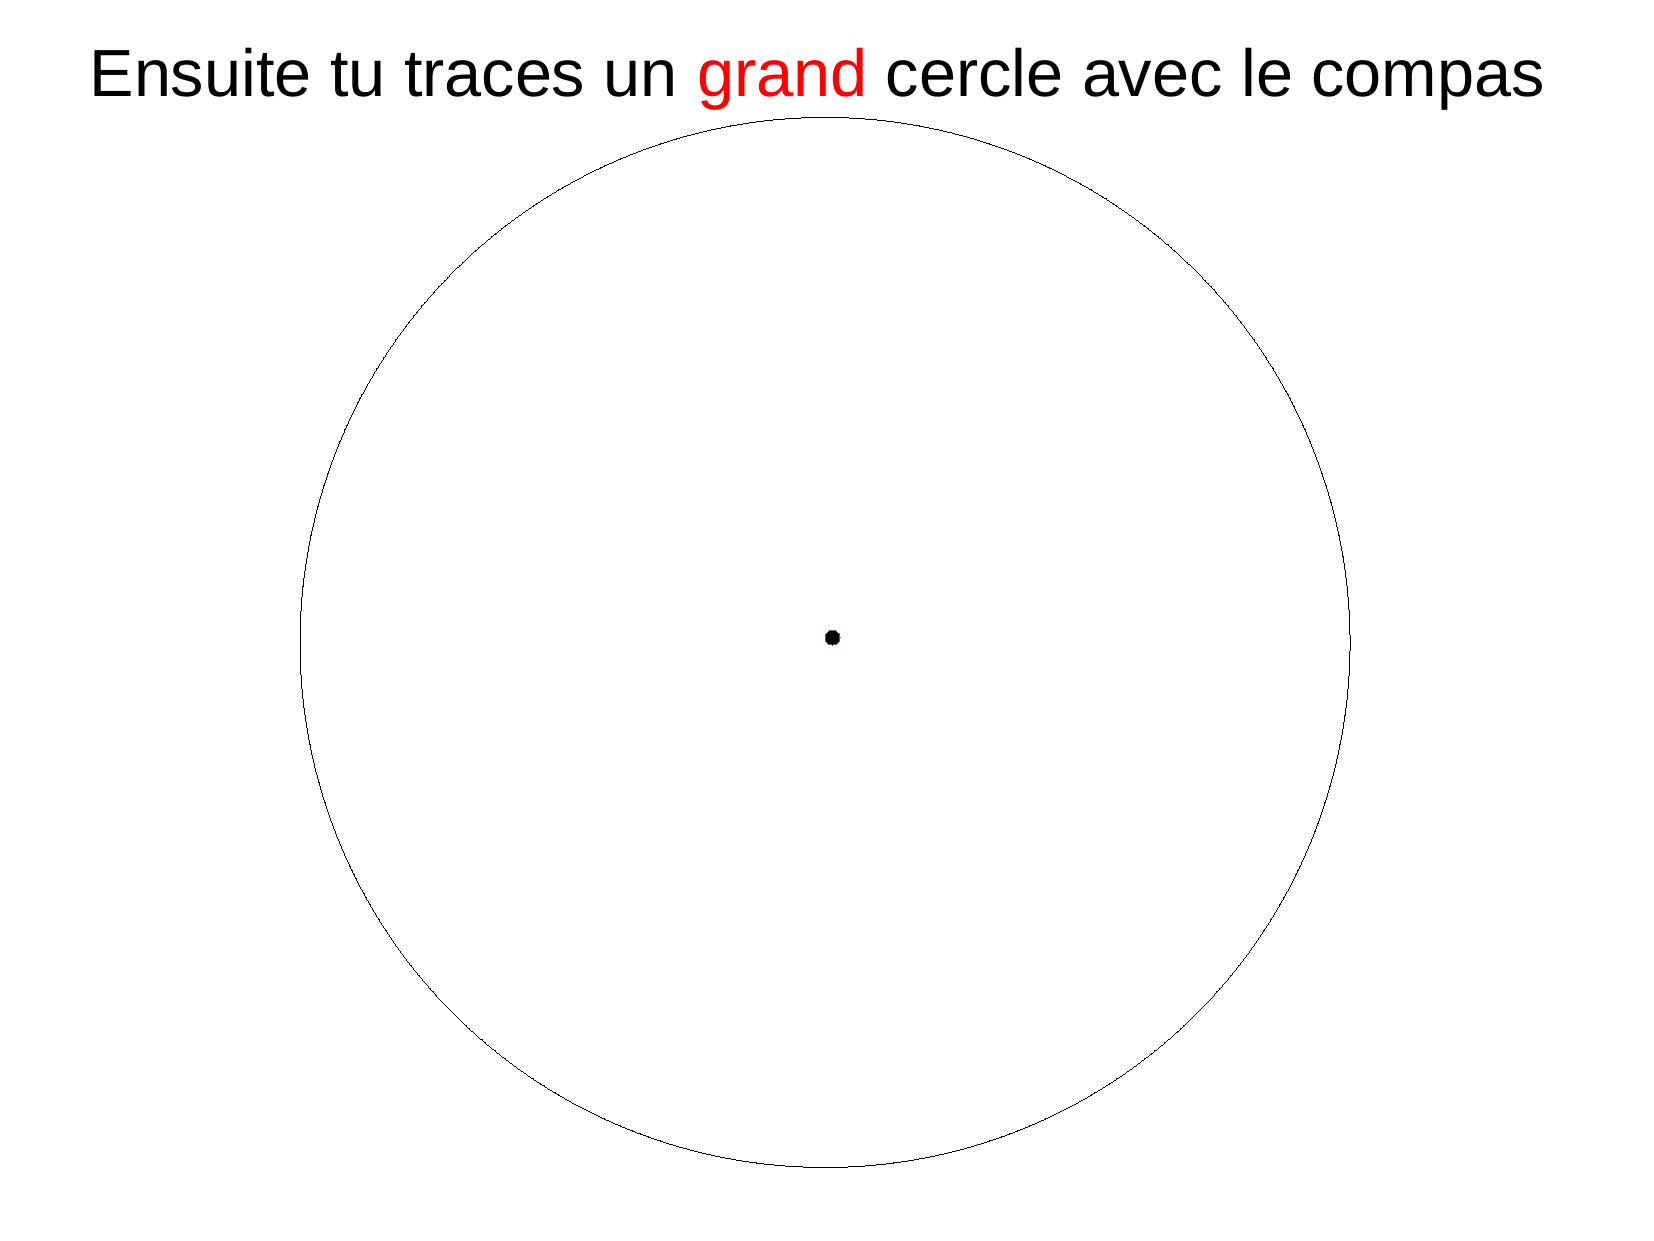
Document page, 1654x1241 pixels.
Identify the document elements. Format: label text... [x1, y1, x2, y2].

text_box [825, 630, 841, 646]
title Ensuite tu traces un grand cercle avec le compas [0, 15, 1636, 133]
